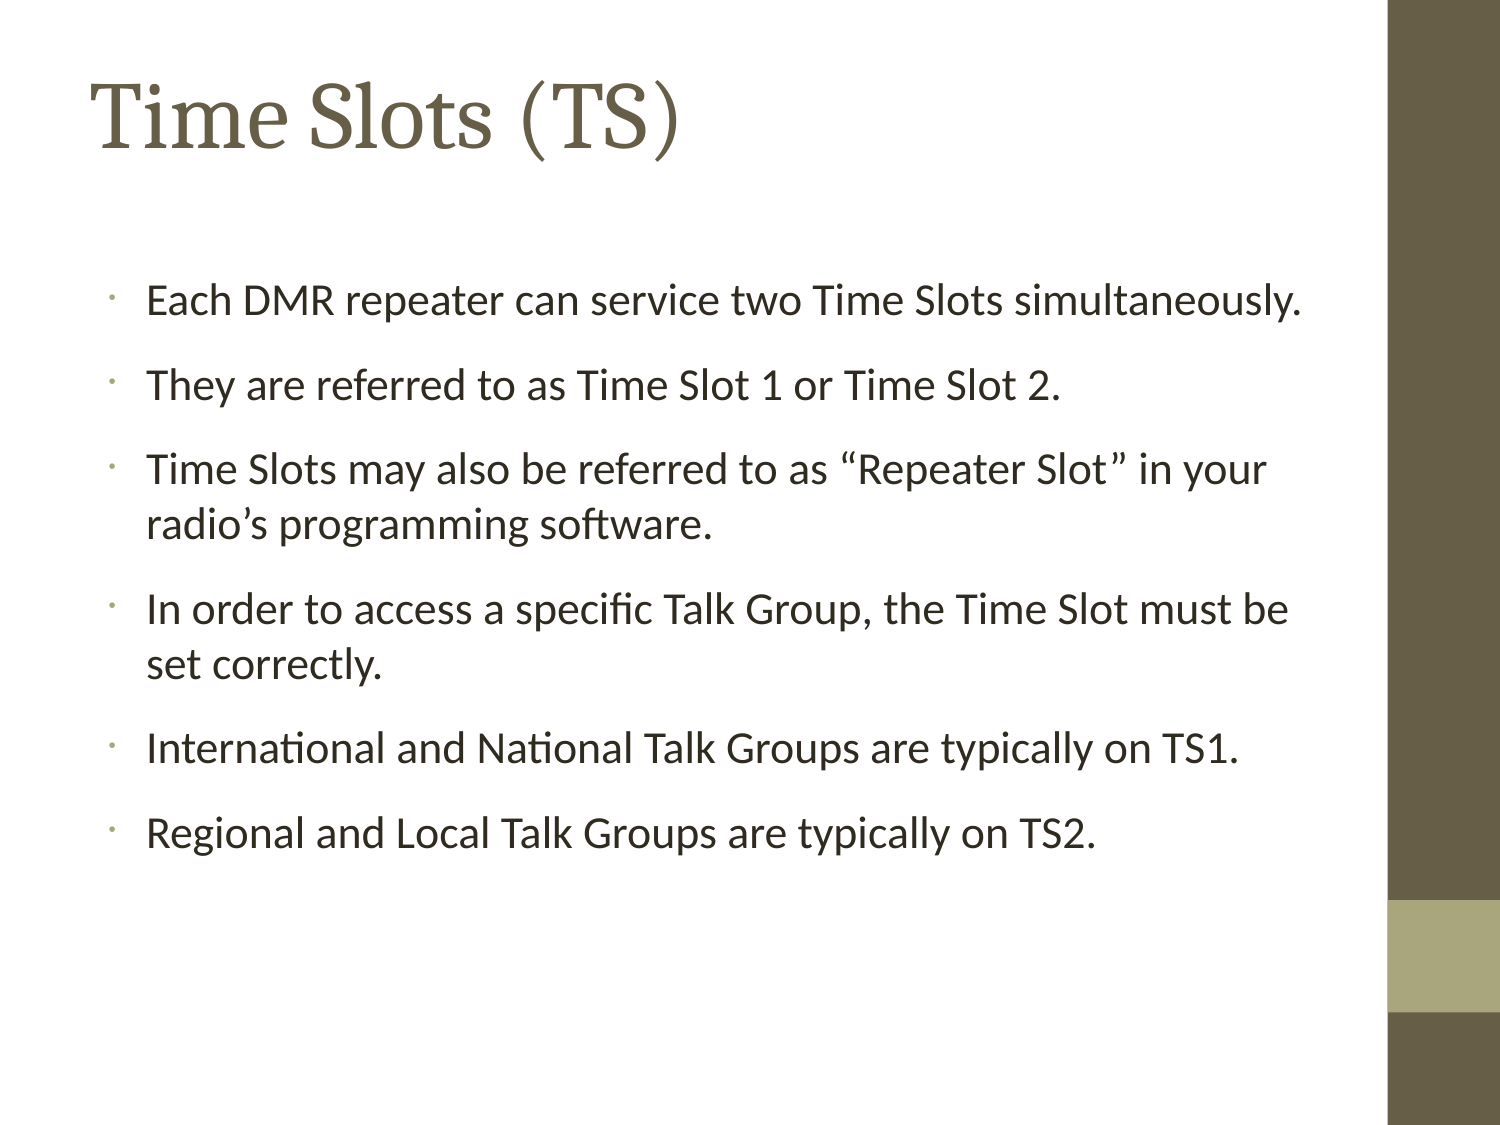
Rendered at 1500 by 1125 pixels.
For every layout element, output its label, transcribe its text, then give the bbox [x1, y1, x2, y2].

list Each DMR repeater can service two Time Slots simultaneously. They are referred to as Time Slot 1 or Time Slot 2. Time Slots may also be referred to as “Repeater Slot” in your radio’s programming software. In order to access a specific Talk Group, the Time Slot must be set correctly. International and National Talk Groups are typically on TS1. Regional and Local Talk Groups are typically on TS2. [75, 262, 1325, 1050]
title Time Slots (TS) [75, 45, 1325, 233]
